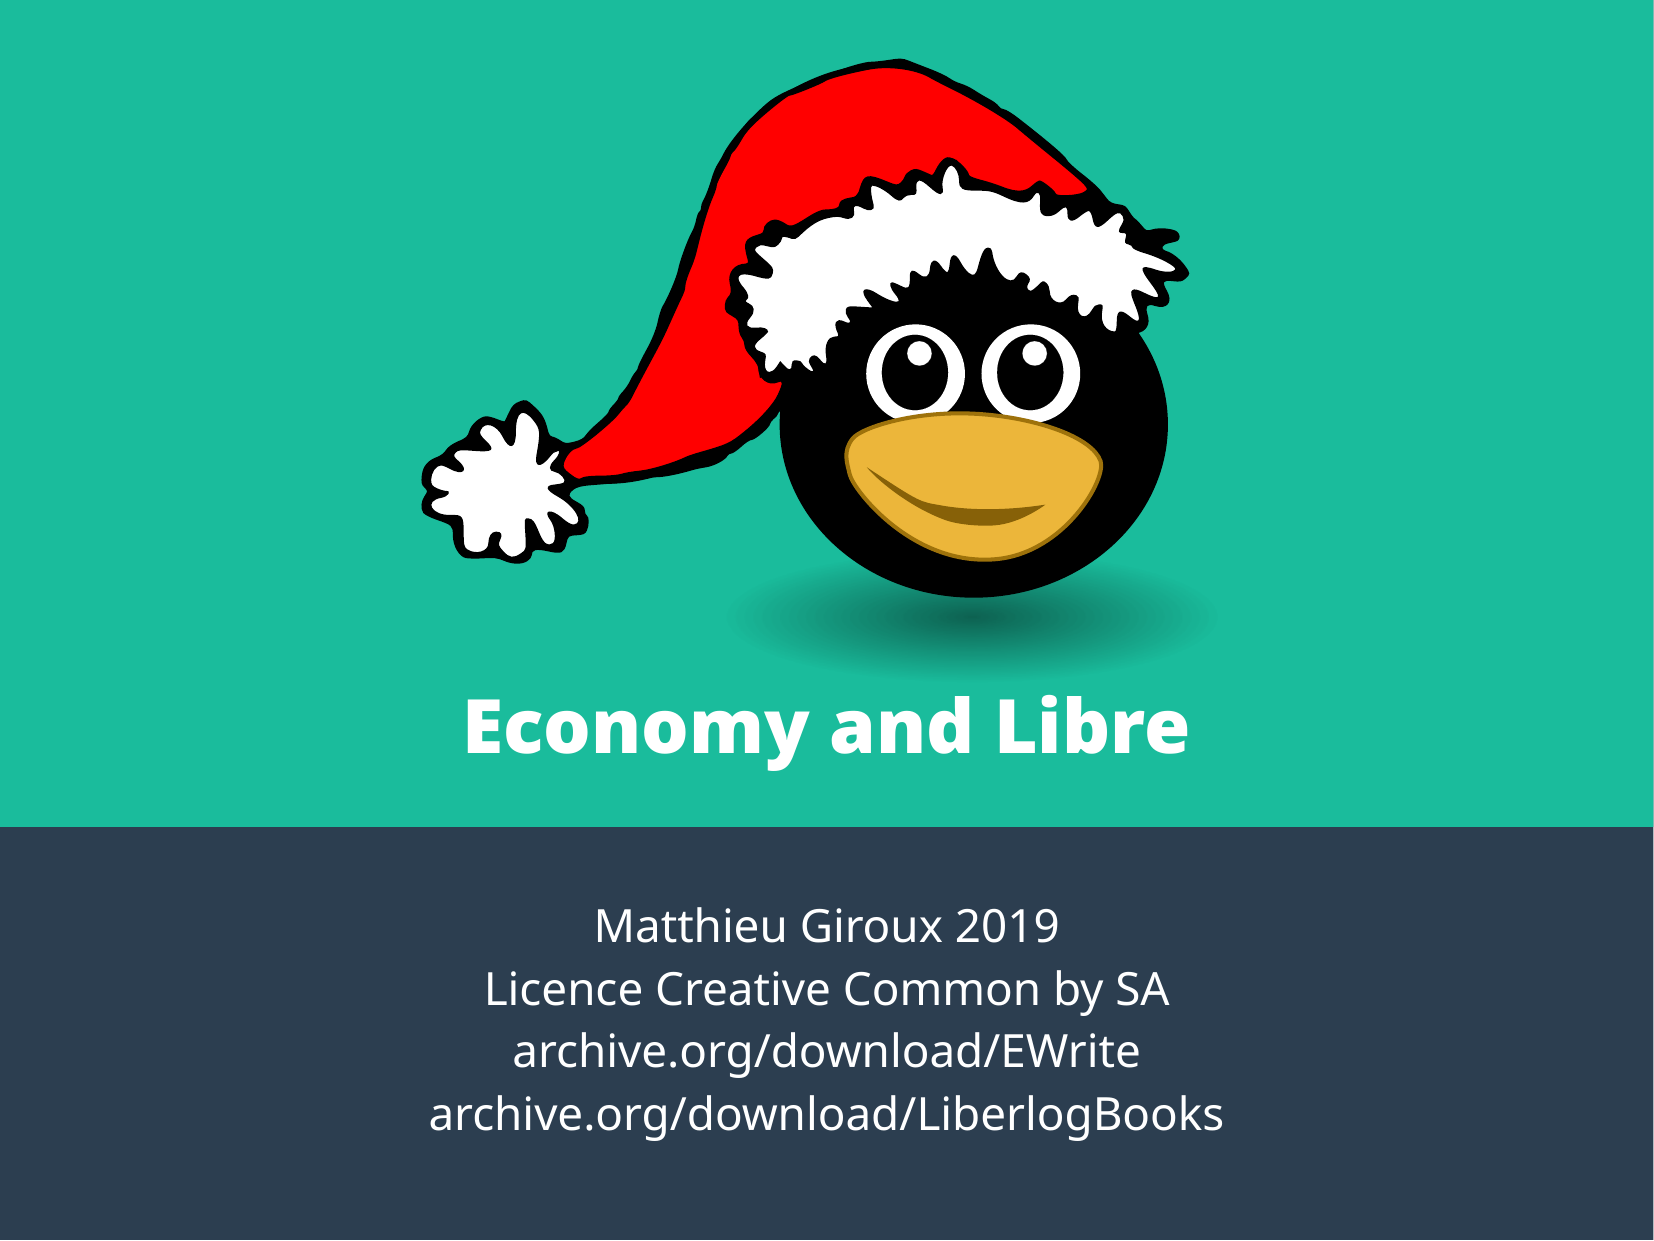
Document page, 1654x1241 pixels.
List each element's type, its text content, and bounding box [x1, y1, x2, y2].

subtitle Matthieu Giroux 2019 Licence Creative Common by SA archive.org/download/EWrite archive.org/download/LiberlogBooks [59, 856, 1595, 1182]
title Economy and Libre [59, 620, 1595, 778]
picture [421, 58, 1229, 686]
